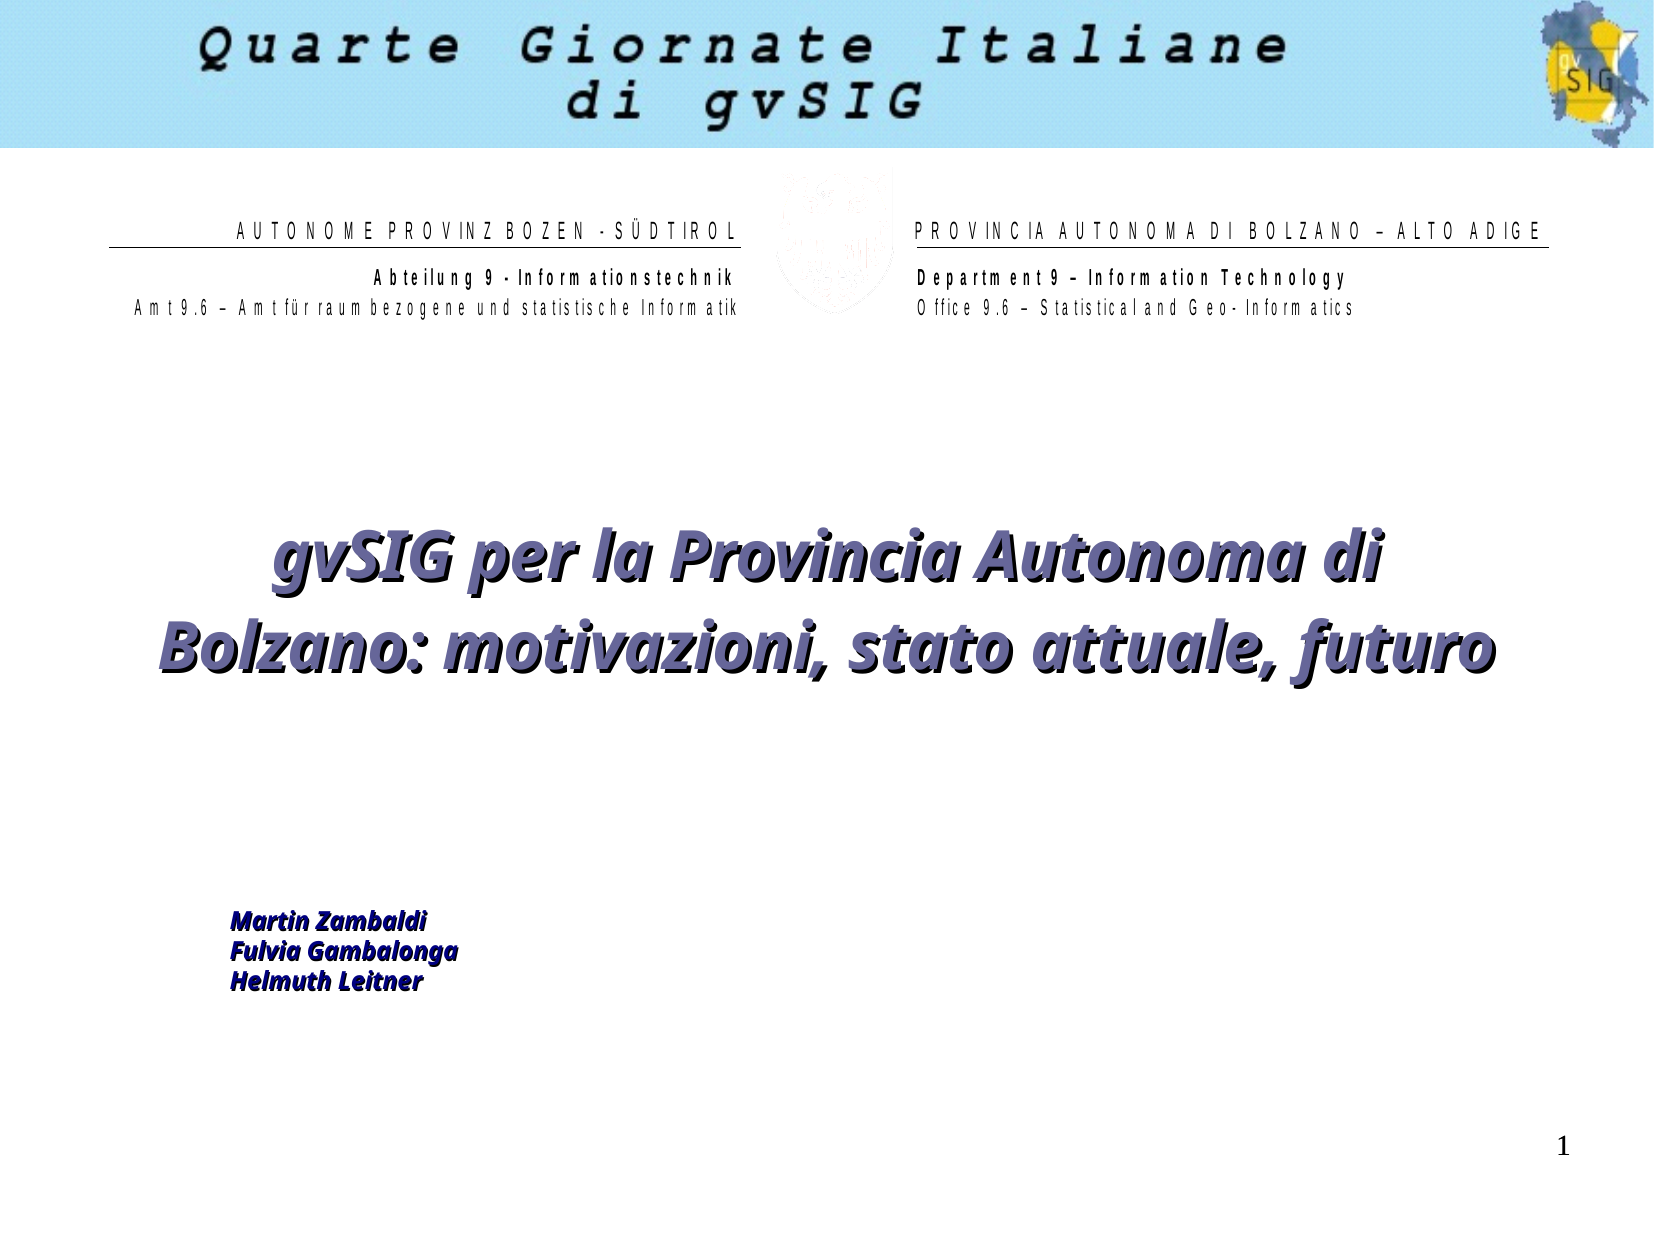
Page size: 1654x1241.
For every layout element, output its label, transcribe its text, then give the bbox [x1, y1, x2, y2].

text_box Martin Zambaldi Fulvia Gambalonga Helmuth Leitner [214, 897, 474, 1003]
text_box gvSIG per la Provincia Autonoma di Bolzano: motivazioni, stato attuale, futuro [118, 500, 1536, 680]
